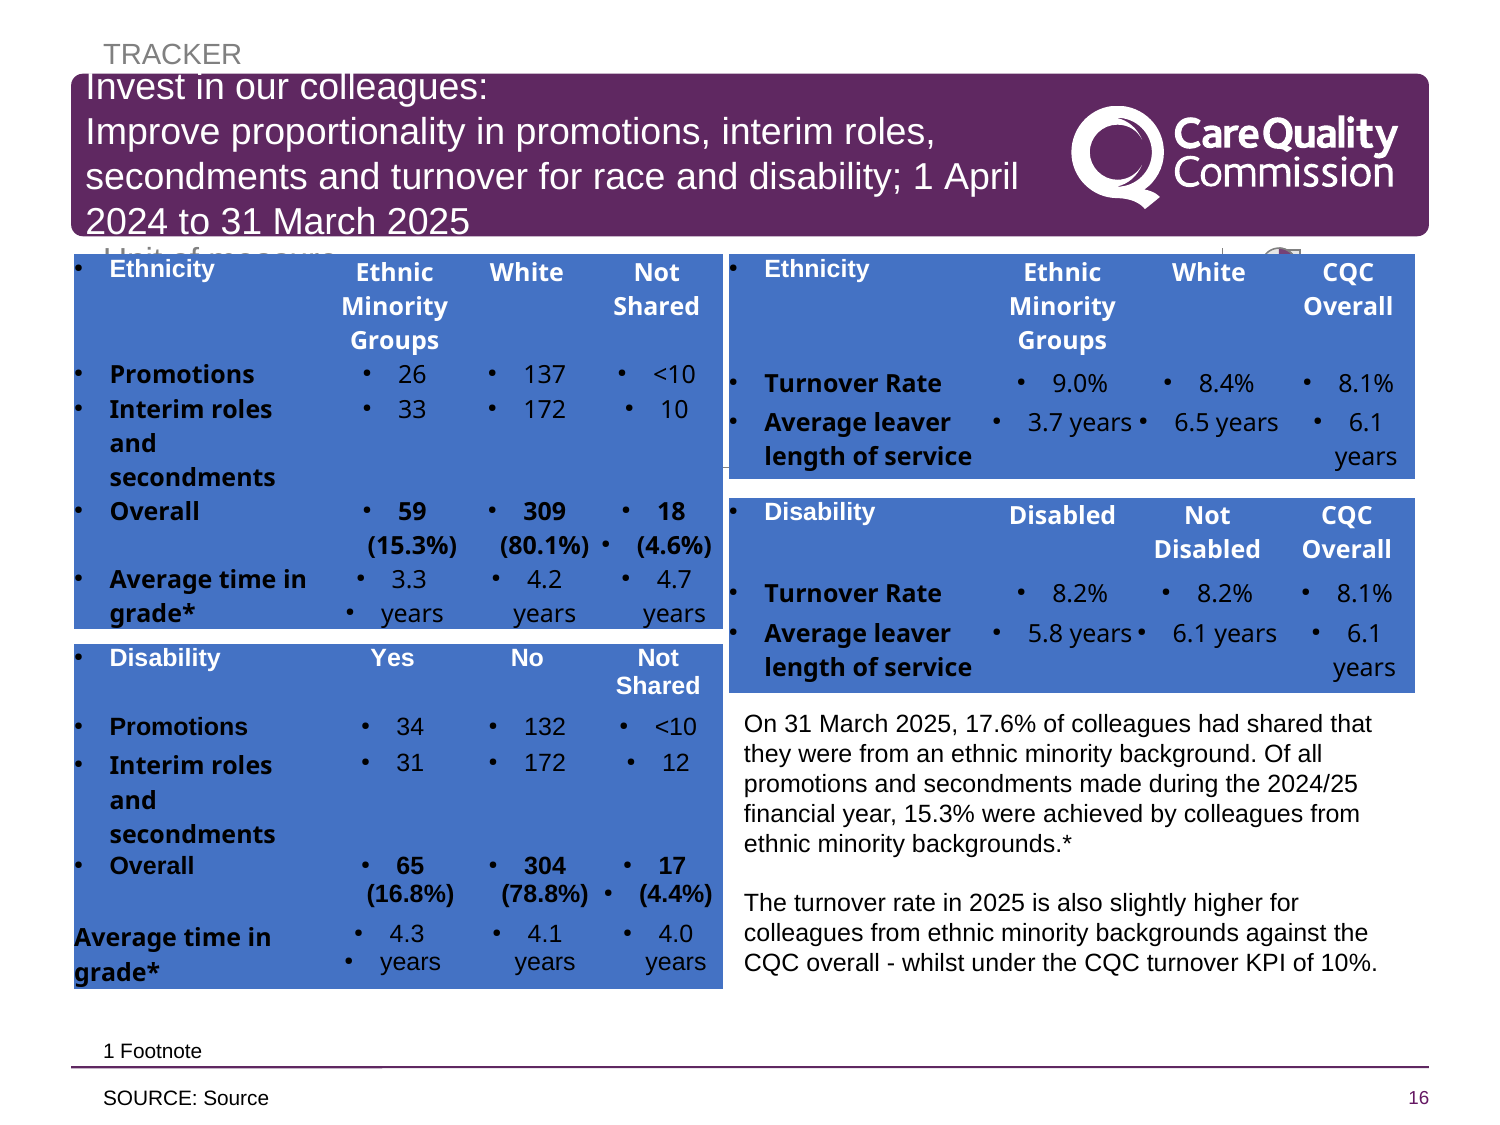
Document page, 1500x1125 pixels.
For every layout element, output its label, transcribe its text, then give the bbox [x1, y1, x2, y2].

table_cell Turnover Rate [729, 366, 989, 405]
table_header CQC Overall [1279, 498, 1415, 576]
table_header White [1136, 254, 1282, 366]
table_cell 4.1 years [461, 920, 594, 989]
table_cell 4.0 years [594, 920, 723, 989]
table_cell Average leaver length of service [729, 616, 989, 693]
table_cell 10 [591, 391, 723, 493]
table_cell 4.7 years [591, 561, 723, 629]
table_cell Interim roles and secondments [74, 391, 326, 493]
table_header Not Disabled [1136, 498, 1279, 576]
table_cell Turnover Rate [729, 576, 989, 616]
table_cell 12 [594, 748, 723, 851]
table_header Disabled [989, 498, 1136, 576]
table_cell 59 (15.3%) [326, 493, 463, 561]
table_cell 6.1 years [1279, 616, 1415, 693]
table_cell 6.1 years [1136, 616, 1279, 693]
table_header Disability [74, 644, 324, 713]
table_header Ethnicity [729, 254, 989, 366]
table_cell 309 (80.1%) [463, 493, 591, 561]
table_cell 6.1 years [1282, 405, 1415, 479]
table_cell 8.2% [989, 576, 1136, 616]
table_header Disability [729, 498, 989, 576]
table_cell 6.5 years [1136, 405, 1282, 479]
table_cell Overall [74, 493, 326, 561]
table_header Ethnic Minority Groups [326, 254, 463, 356]
table_cell 172 [463, 391, 591, 493]
table_cell 304 (78.8%) [461, 851, 594, 920]
table_cell 3.7 years [989, 405, 1136, 479]
table_header No [461, 644, 594, 713]
text_box On 31 March 2025, 17.6% of colleagues had shared that they were from an ethnic minority background. Of all promotions and secondments made during the 2024/25 financial year, 15.3% were achieved by colleagues from ethnic minority backgrounds.* The turnover rate in 2025 is also slightly higher for colleagues from ethnic minority backgrounds against the CQC overall - whilst under the CQC turnover KPI of 10%. [729, 699, 1426, 1125]
table_header Ethnic Minority Groups [989, 254, 1136, 366]
table_cell 65 (16.8%) [324, 851, 461, 920]
table_cell 8.2% [1136, 576, 1279, 616]
table_cell 26 [326, 356, 463, 391]
table_cell 172 [461, 748, 594, 851]
table_cell 33 [326, 391, 463, 493]
title Invest in our colleagues: Improve proportionality in promotions, interim roles, secondments and turnover for race and disability; 1 April 2024 to 31 March 2025 [85, 61, 1078, 244]
table_cell 18 (4.6%) [591, 493, 723, 561]
table_cell 8.1% [1279, 576, 1415, 616]
table_cell Promotions [74, 356, 326, 391]
table_cell 8.1% [1282, 366, 1415, 405]
table_cell <10 [591, 356, 723, 391]
table_cell Average leaver length of service [729, 405, 989, 479]
table_cell Interim roles and secondments [74, 748, 324, 851]
table_cell 17 (4.4%) [594, 851, 723, 920]
table_cell 132 [461, 713, 594, 748]
table_header CQC Overall [1282, 254, 1415, 366]
table_cell 137 [463, 356, 591, 391]
table_cell 4.3 years [324, 920, 461, 989]
table_cell Average time in grade* [74, 920, 324, 989]
table_cell 5.8 years [989, 616, 1136, 693]
table_cell 3.3 years [326, 561, 463, 629]
table_cell 34 [324, 713, 461, 748]
table_cell 9.0% [989, 366, 1136, 405]
table_header Not Shared [591, 254, 723, 356]
table_header Yes [324, 644, 461, 713]
table_cell Overall [74, 851, 324, 920]
table_cell 4.2 years [463, 561, 591, 629]
table_header White [463, 254, 591, 356]
table_cell Average time in grade* [74, 561, 326, 629]
table_cell Promotions [74, 713, 324, 748]
table_cell 8.4% [1136, 366, 1282, 405]
table_cell 31 [324, 748, 461, 851]
table_cell <10 [594, 713, 723, 748]
table_header Ethnicity [74, 254, 326, 356]
table_header Not Shared [594, 644, 723, 713]
